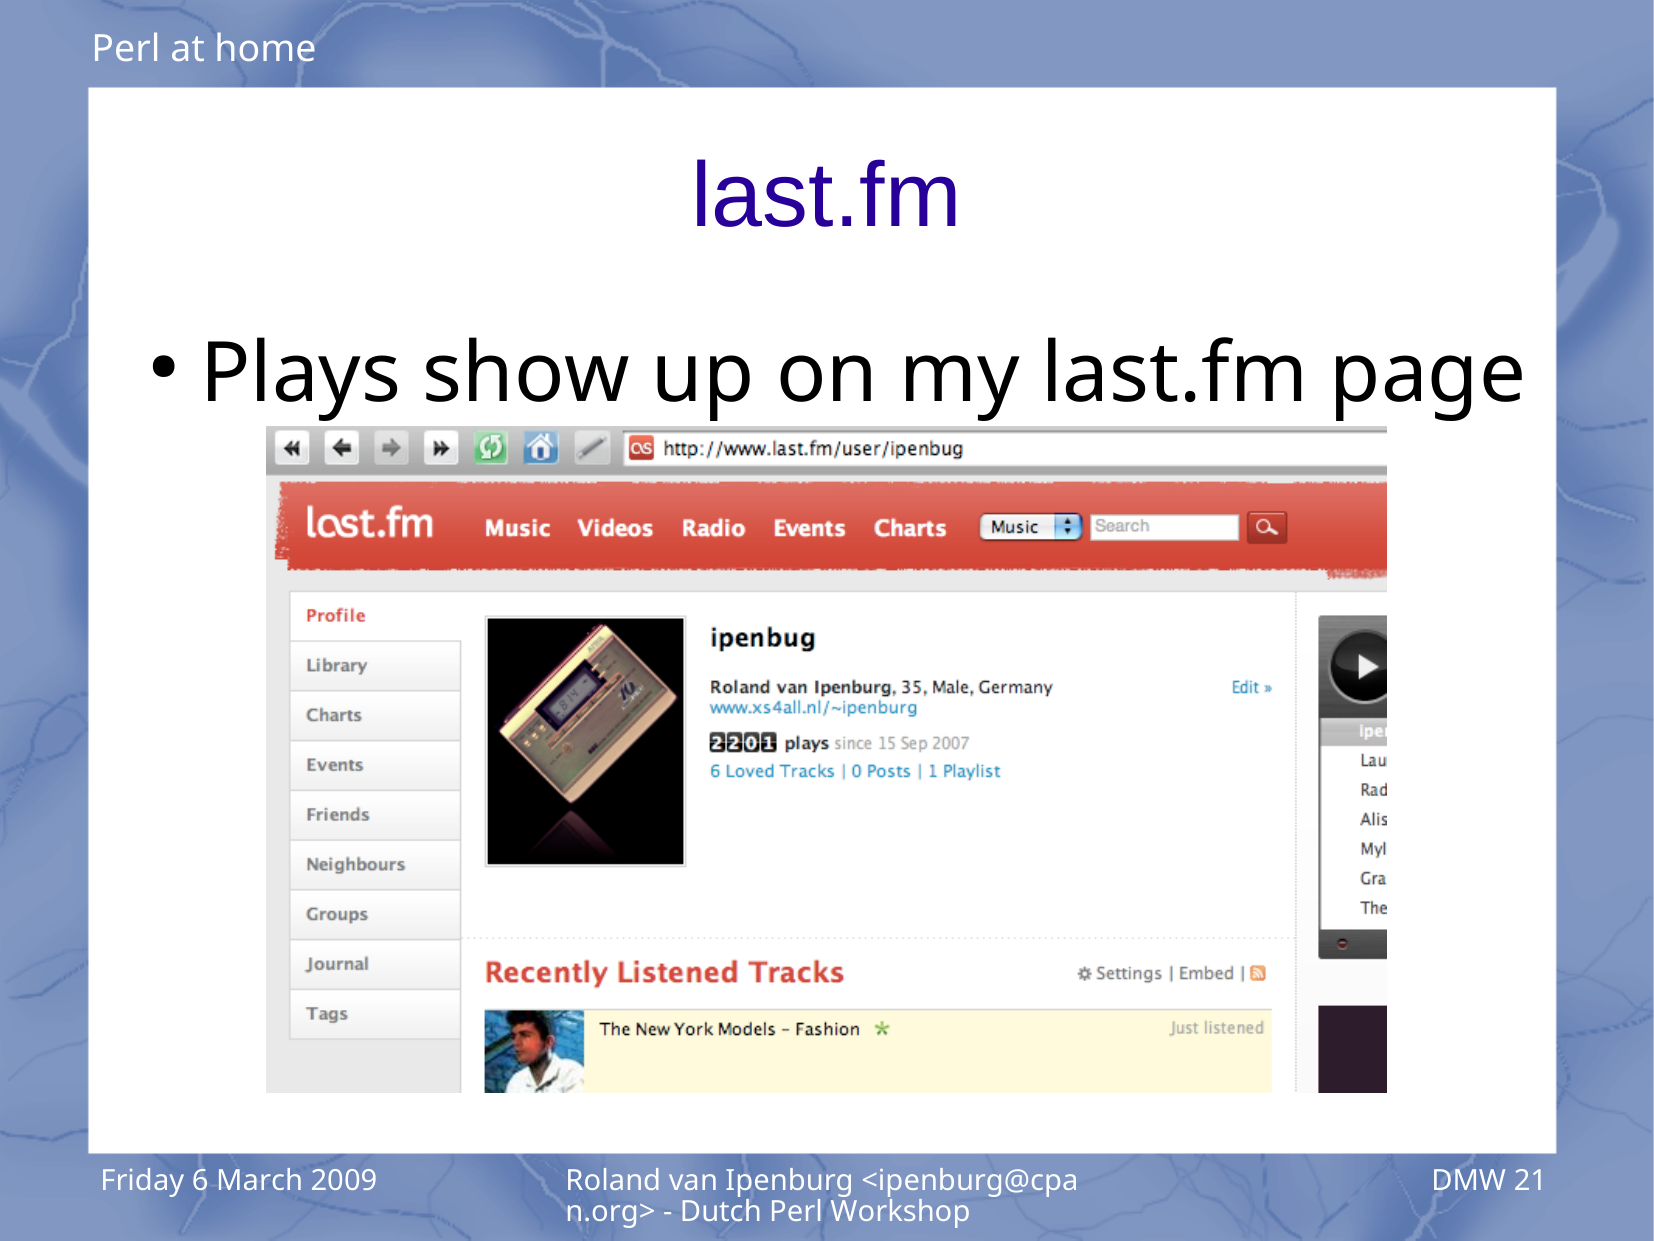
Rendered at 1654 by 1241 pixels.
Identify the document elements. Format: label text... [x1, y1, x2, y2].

title last.fm [118, 98, 1536, 291]
picture [0, 0, 1654, 1241]
text_box Plays show up on my last.fm page [123, 294, 1346, 427]
